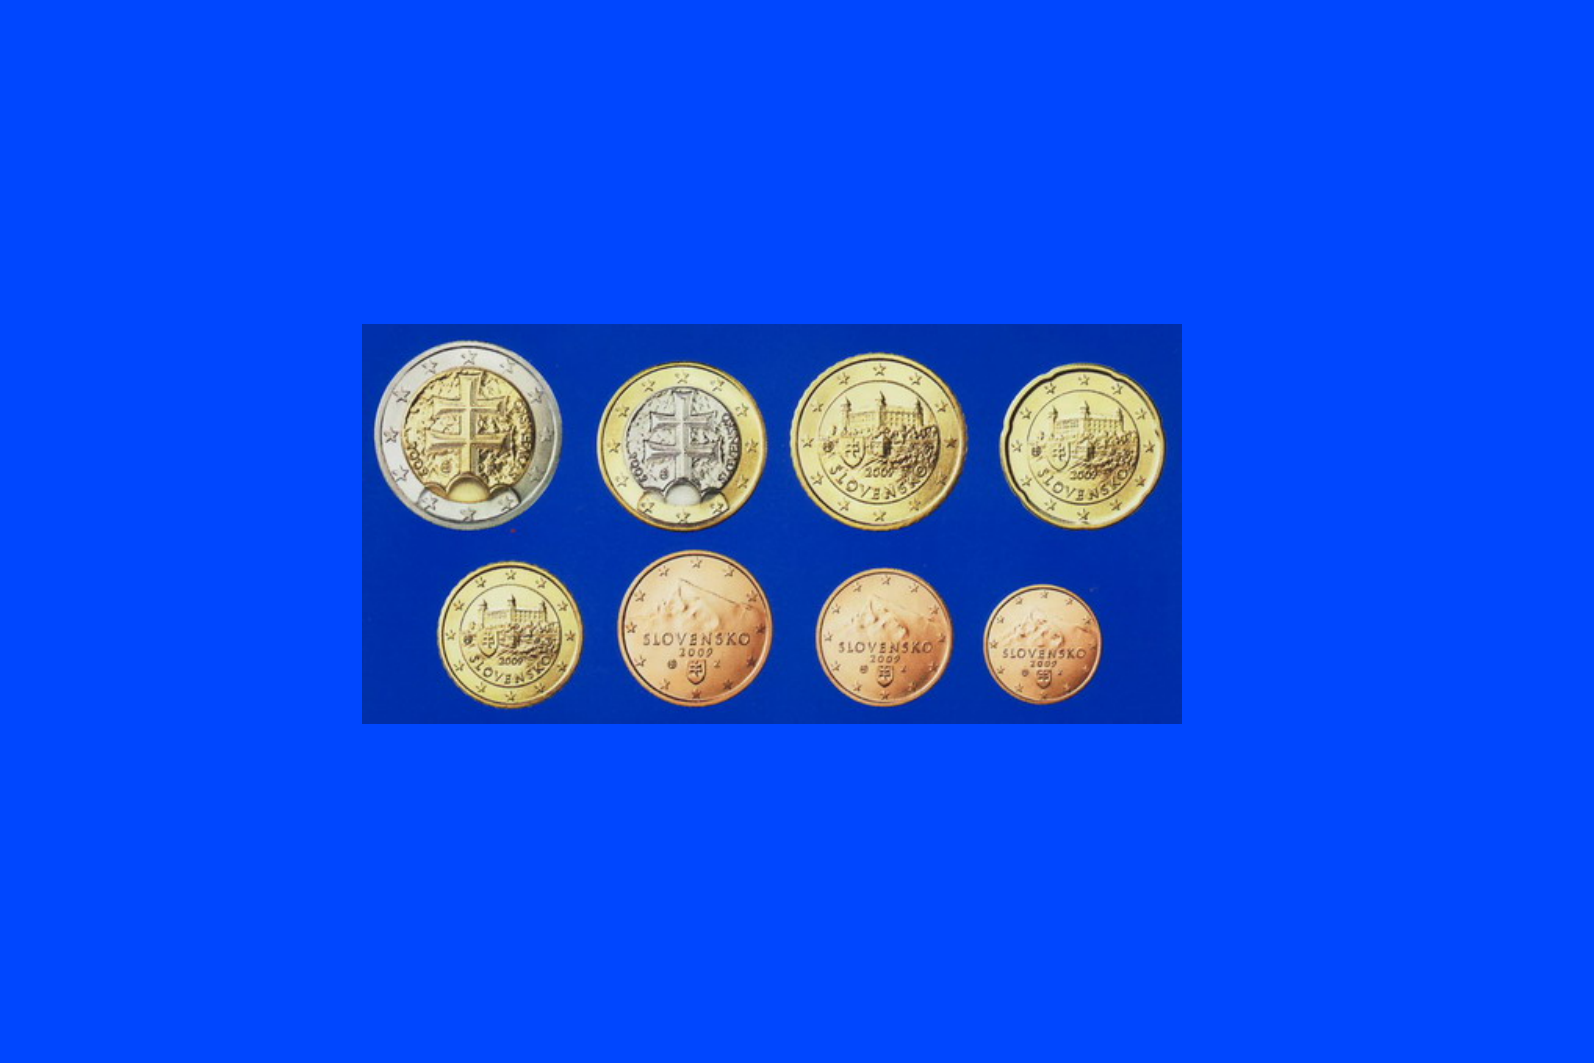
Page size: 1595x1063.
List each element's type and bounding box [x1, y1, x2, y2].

picture [362, 324, 1182, 724]
